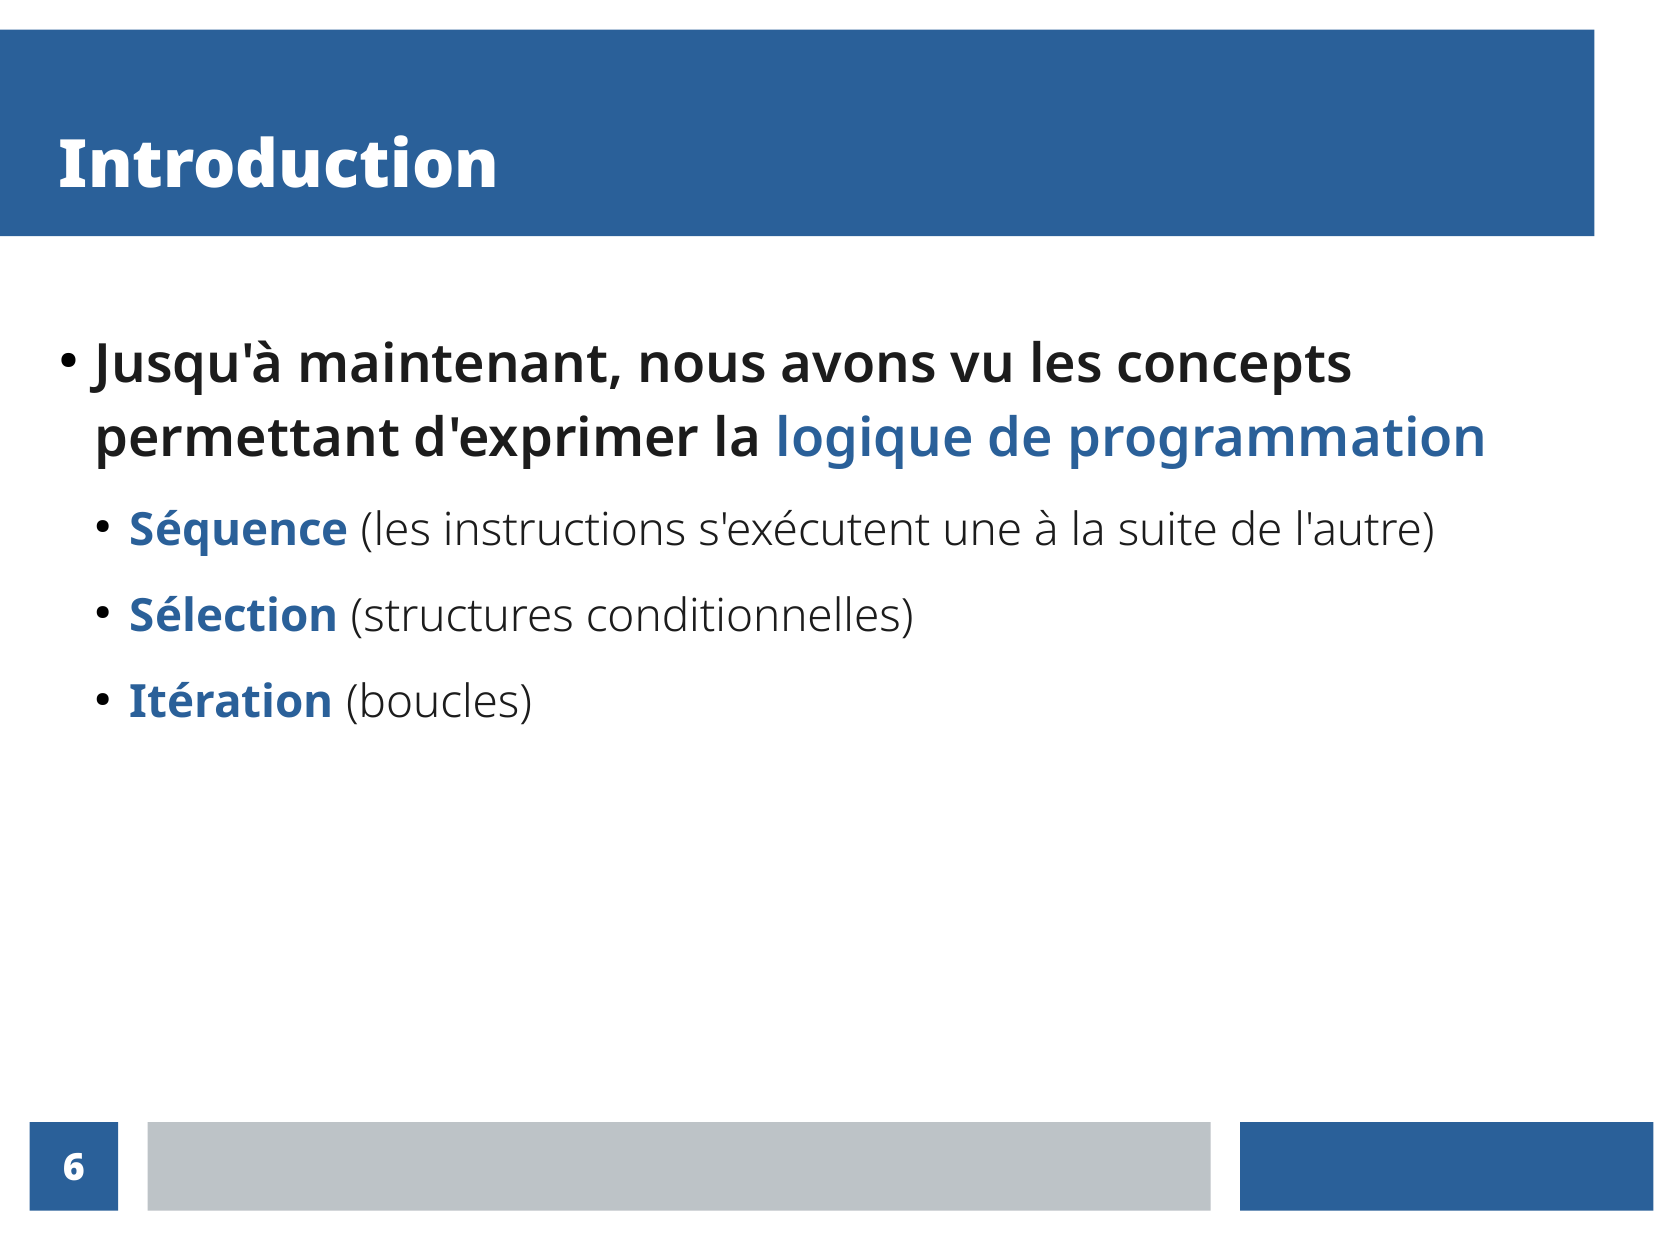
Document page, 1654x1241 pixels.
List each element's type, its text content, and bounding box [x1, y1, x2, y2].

title Introduction [59, 59, 1595, 207]
list Jusqu'à maintenant, nous avons vu les concepts permettant d'exprimer la logique de programmation Séquence (les instructions s'exécutent une à la suite de l'autre) Sélection (structures conditionnelles) Itération (boucles) [59, 324, 1565, 1093]
